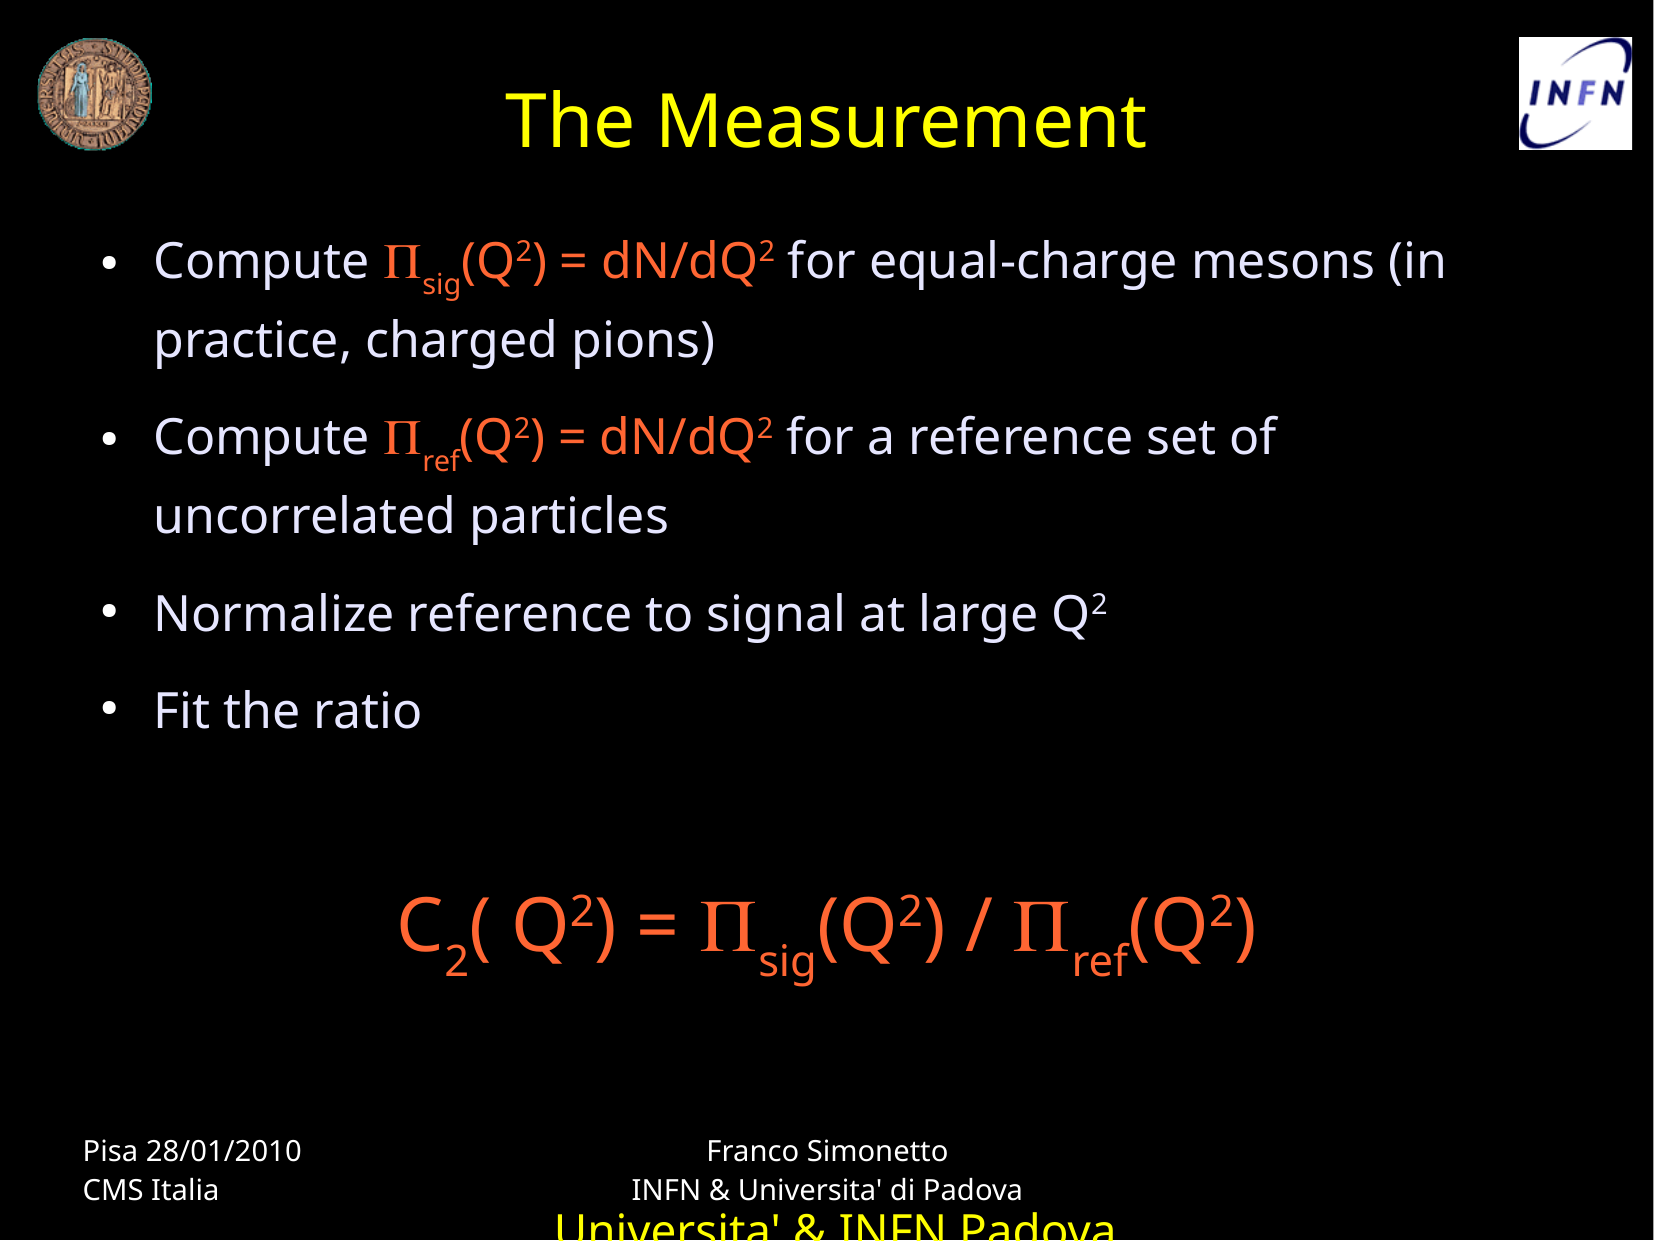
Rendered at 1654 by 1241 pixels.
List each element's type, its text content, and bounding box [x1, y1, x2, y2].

list Compute Psig(Q2) = dN/dQ2 for equal-charge mesons (in practice, charged pions) Compute Pref(Q2) = dN/dQ2 for a reference set of uncorrelated particles Normalize reference to signal at large Q2 Fit the ratio C2( Q2) = Psig(Q2) / Pref(Q2) [82, 225, 1571, 1094]
title The Measurement [82, 56, 1571, 181]
picture [1519, 37, 1633, 150]
picture [37, 37, 152, 152]
